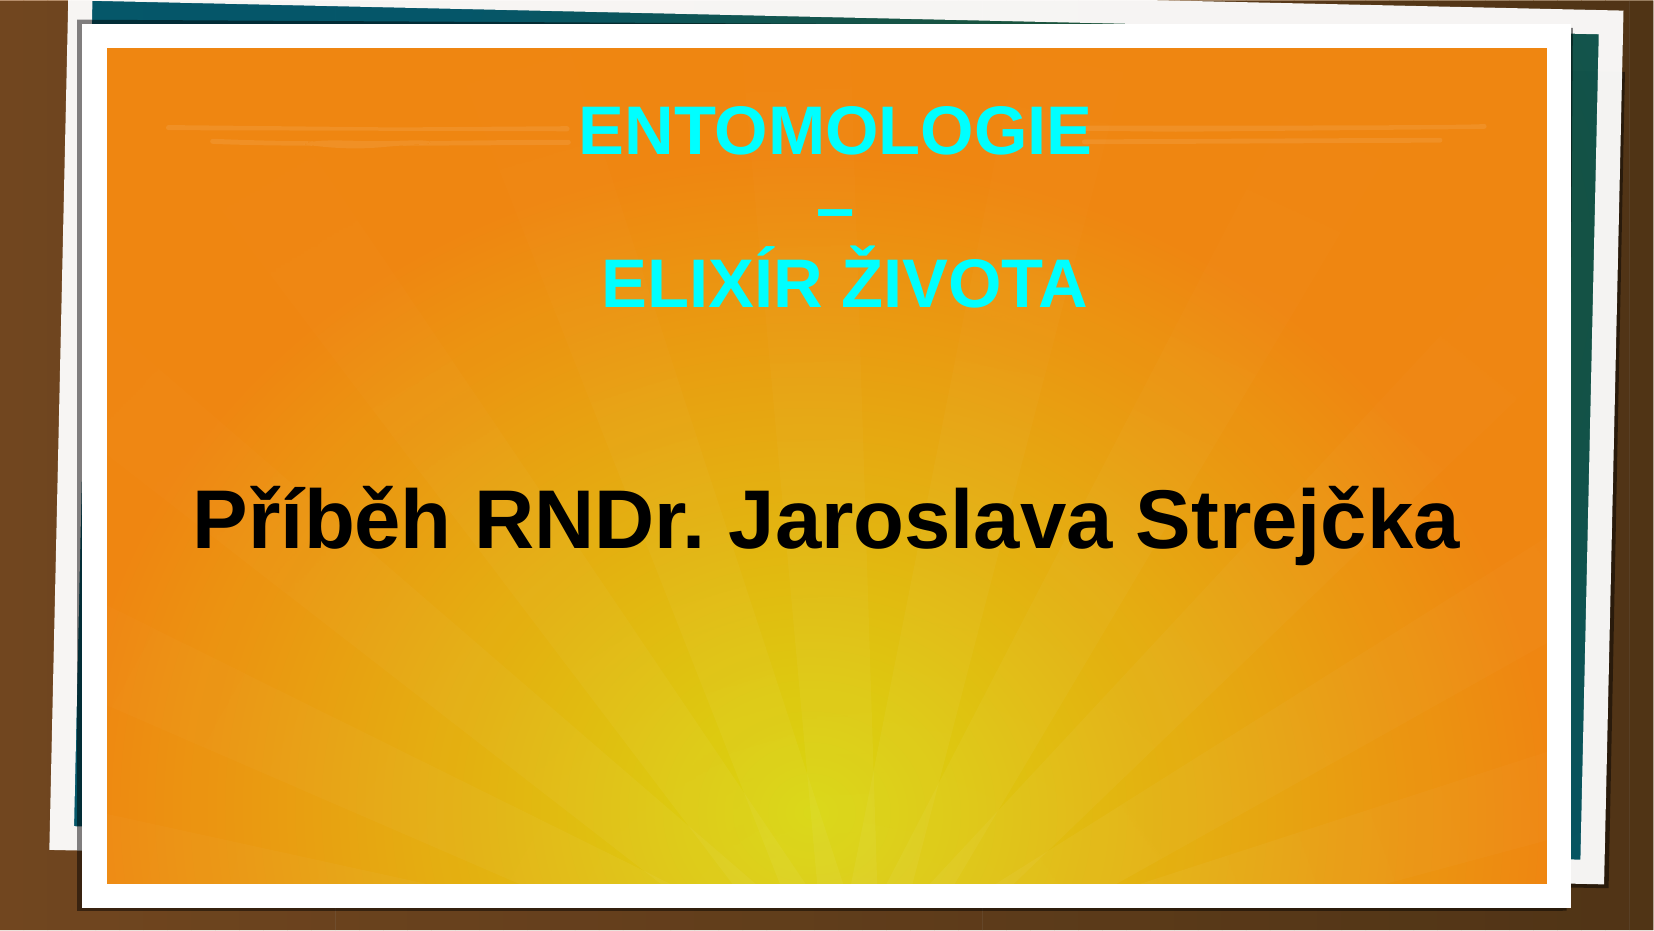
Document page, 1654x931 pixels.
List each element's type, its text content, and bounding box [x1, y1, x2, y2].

subtitle Příběh RNDr. Jaroslava Strejčka [162, 224, 1492, 815]
title ENTOMOLOGIE – ELIXÍR ŽIVOTA [366, 92, 1325, 224]
